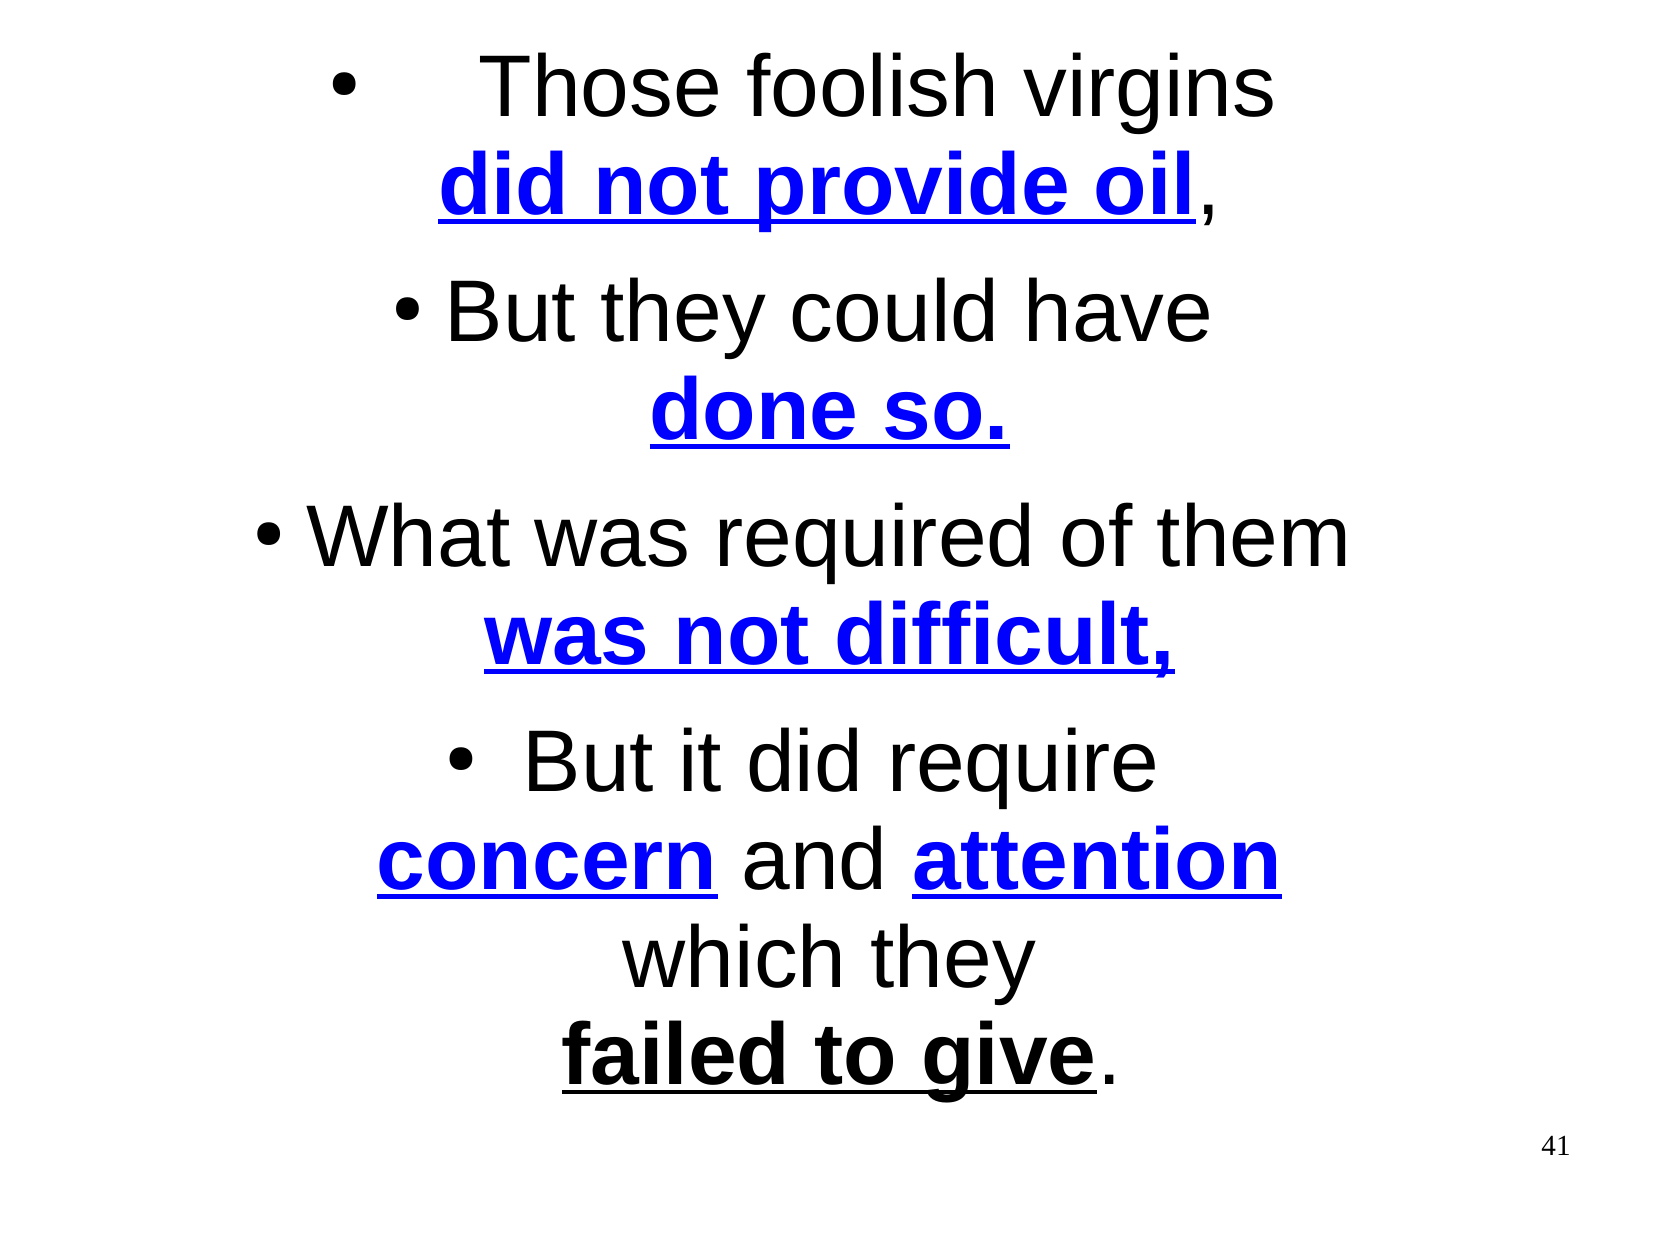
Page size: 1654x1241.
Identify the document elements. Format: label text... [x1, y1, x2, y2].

list Those foolish virgins did not provide oil, But they could have done so. What was required of them was not difficult, But it did require concern and attention which they failed to give. [0, 37, 1613, 1201]
